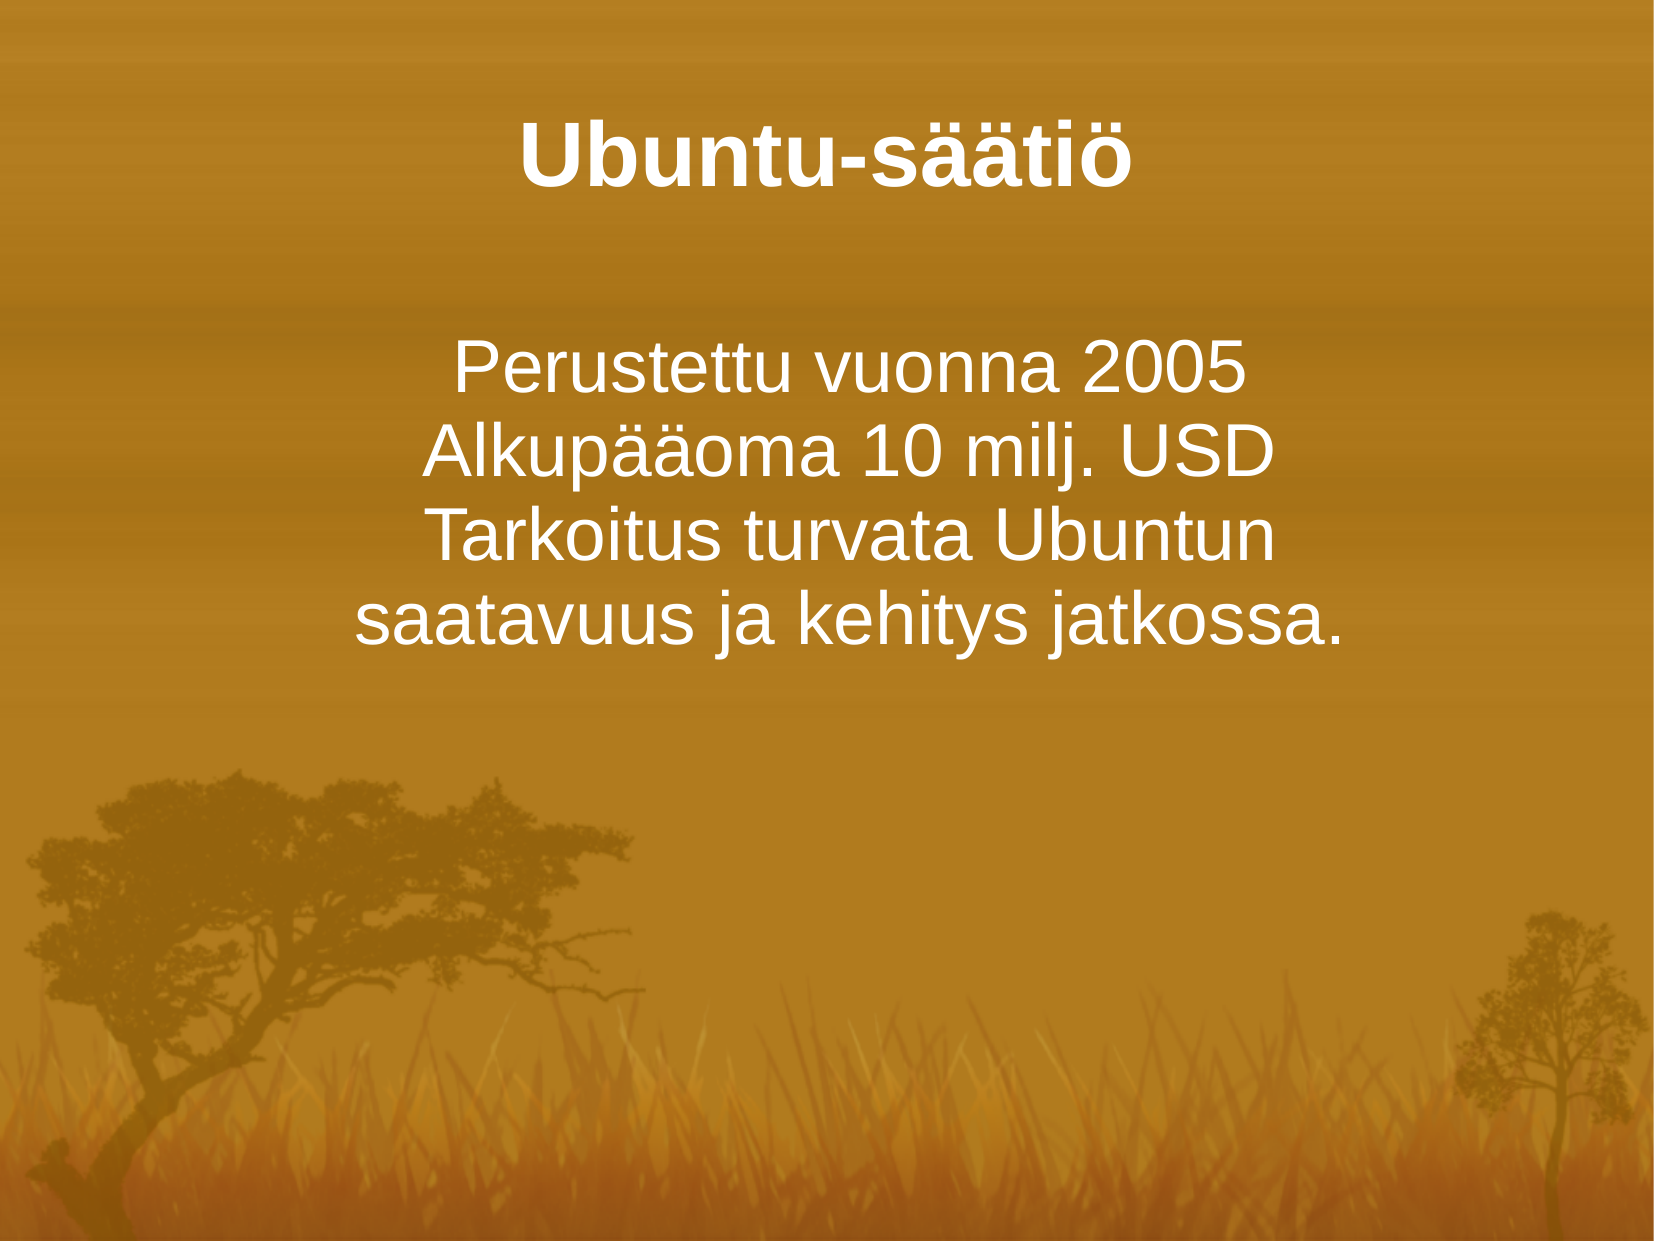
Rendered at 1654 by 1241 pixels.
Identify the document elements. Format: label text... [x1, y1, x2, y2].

title Ubuntu-säätiö [82, 59, 1571, 252]
subtitle Perustettu vuonna 2005 Alkupääoma 10 milj. USD Tarkoitus turvata Ubuntun saatavuus ja kehitys jatkossa. [354, 324, 1359, 1129]
picture [0, 0, 1654, 1241]
